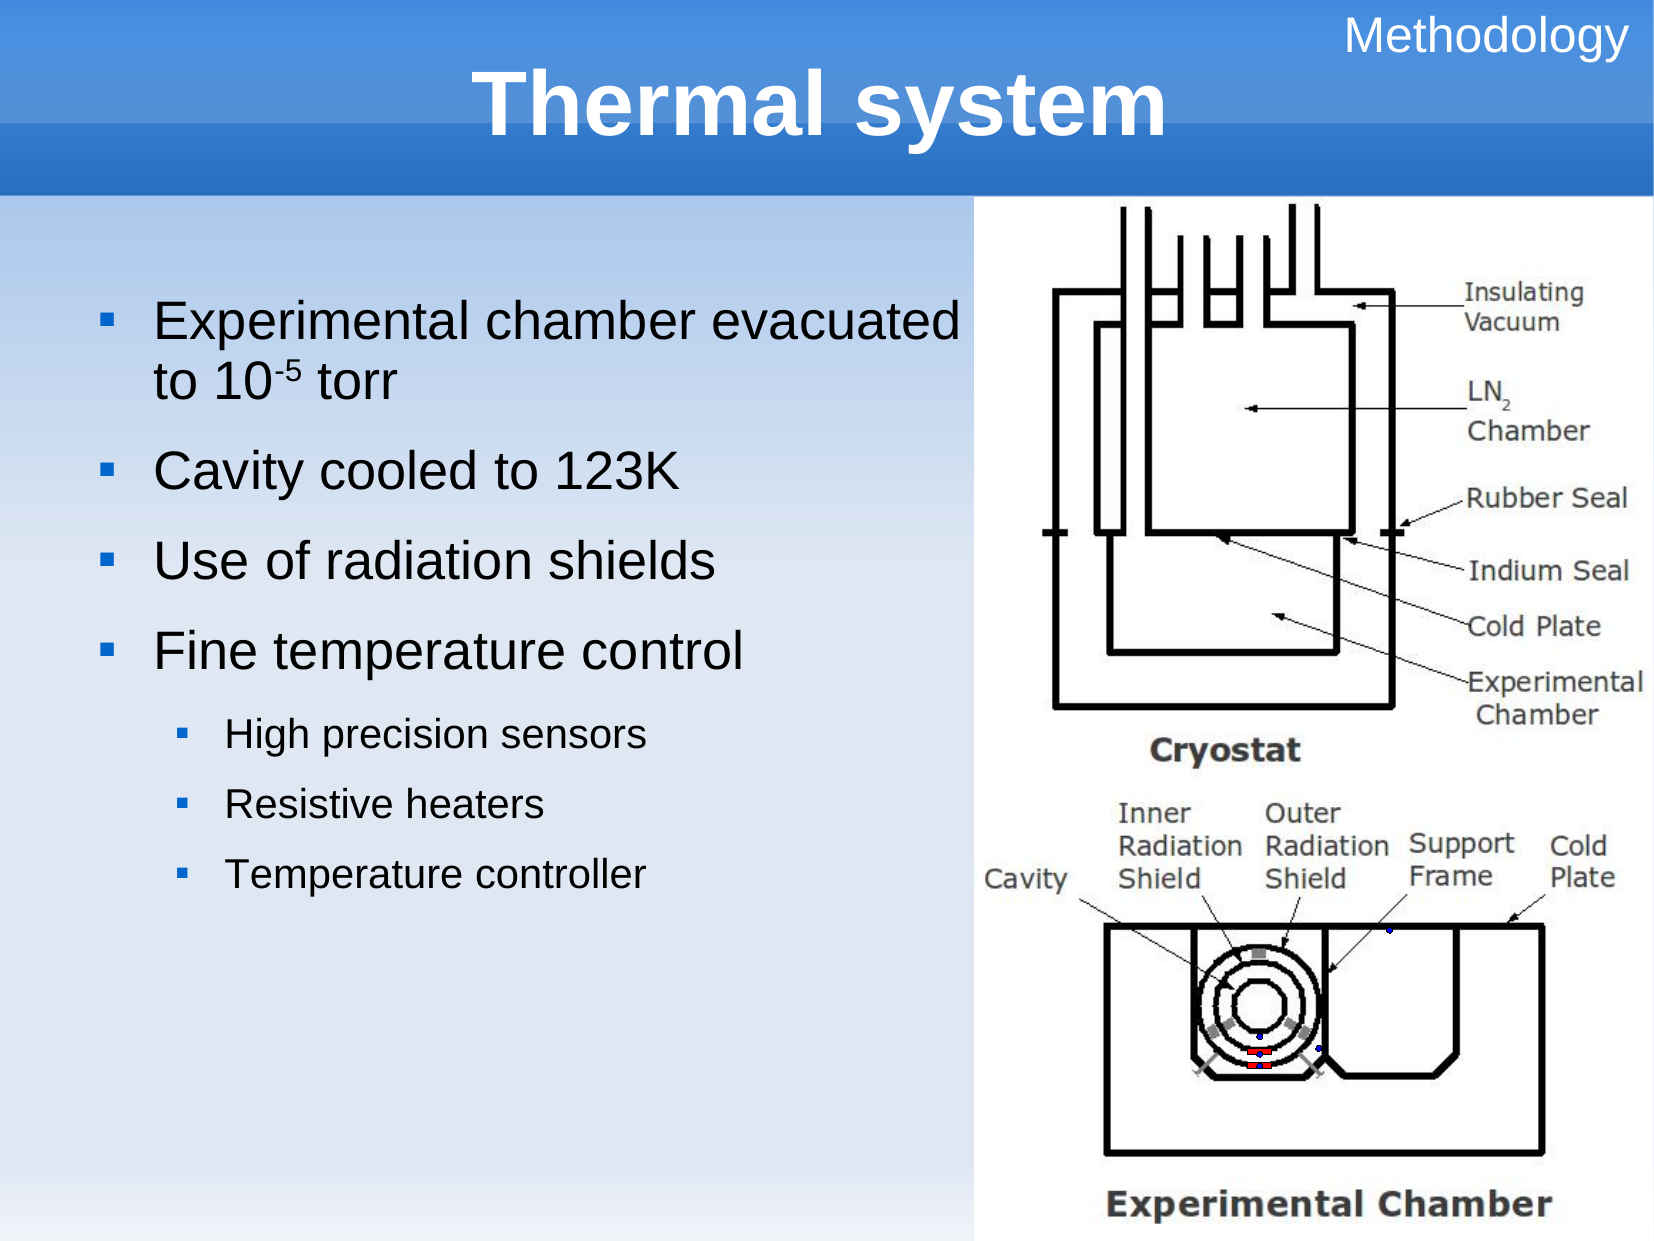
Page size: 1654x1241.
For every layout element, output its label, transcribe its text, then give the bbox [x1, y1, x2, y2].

text_box [1315, 1045, 1322, 1052]
title Thermal system [76, 0, 1565, 208]
text_box [1386, 927, 1393, 934]
text_box [1256, 1033, 1263, 1040]
text_box [1247, 1048, 1272, 1058]
picture [0, 0, 1654, 1241]
list Experimental chamber evacuated to 10-5 torr Cavity cooled to 123K Use of radiation shields Fine temperature control High precision sensors Resistive heaters Temperature controller [82, 290, 974, 1094]
text_box [1247, 1062, 1272, 1069]
text_box Methodology [1328, 0, 1654, 71]
